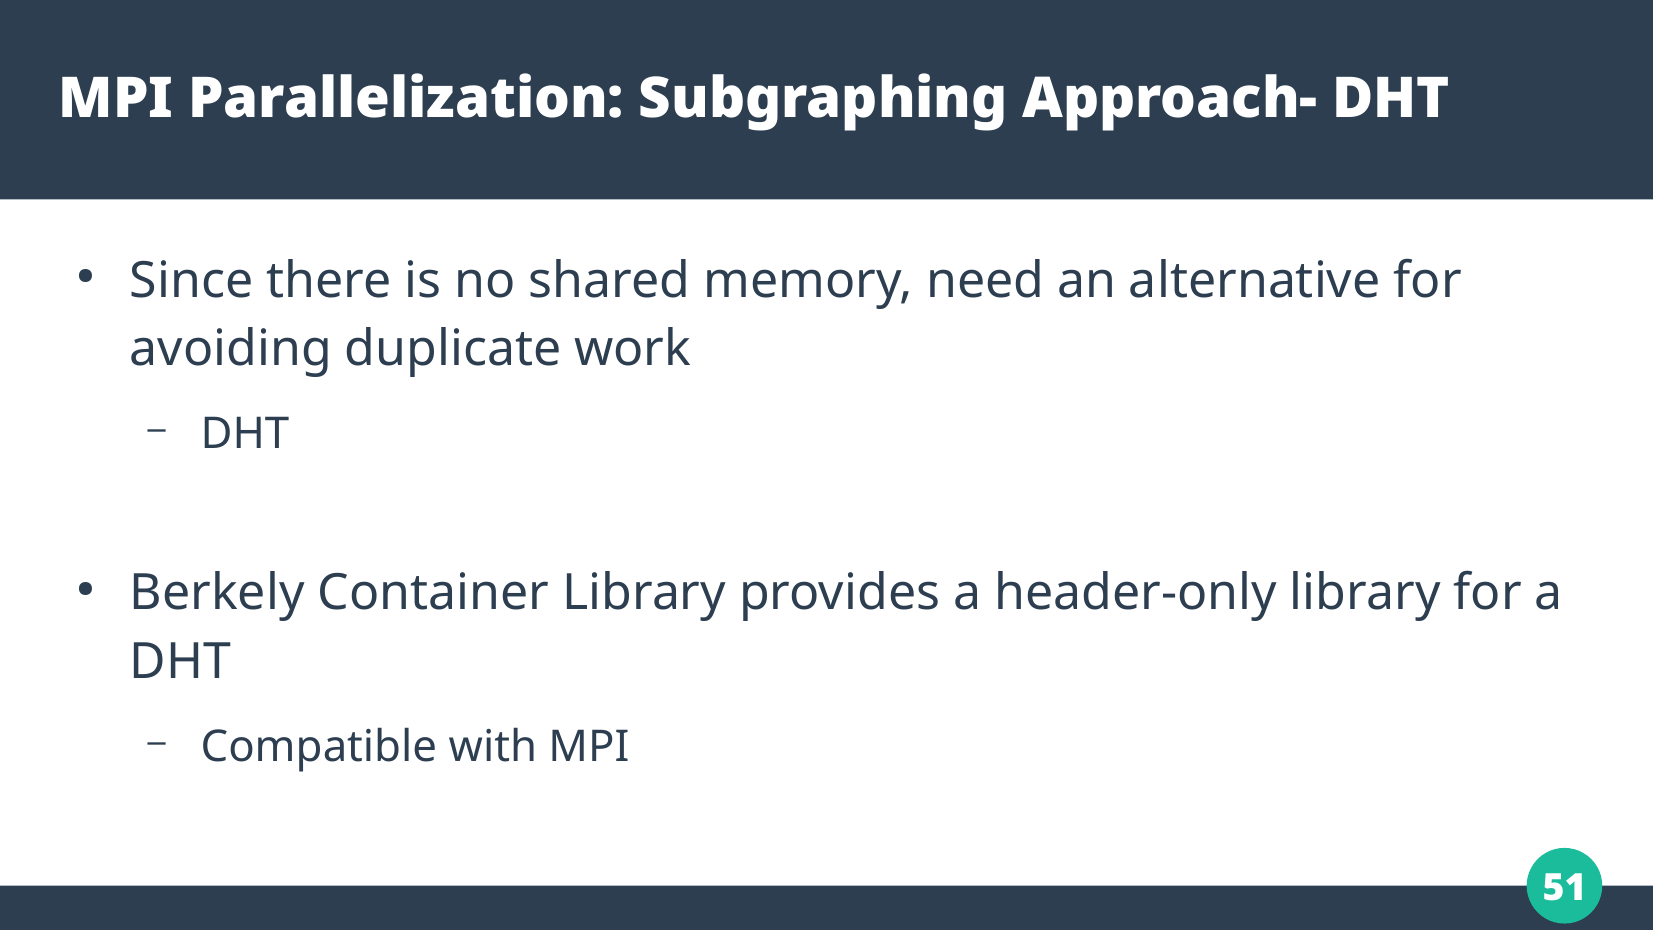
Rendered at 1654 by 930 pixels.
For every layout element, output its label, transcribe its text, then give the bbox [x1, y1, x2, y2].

list Since there is no shared memory, need an alternative for avoiding duplicate work DHT Berkely Container Library provides a header-only library for a DHT Compatible with MPI [58, 243, 1594, 864]
title MPI Parallelization: Subgraphing Approach- DHT [58, 36, 1594, 155]
